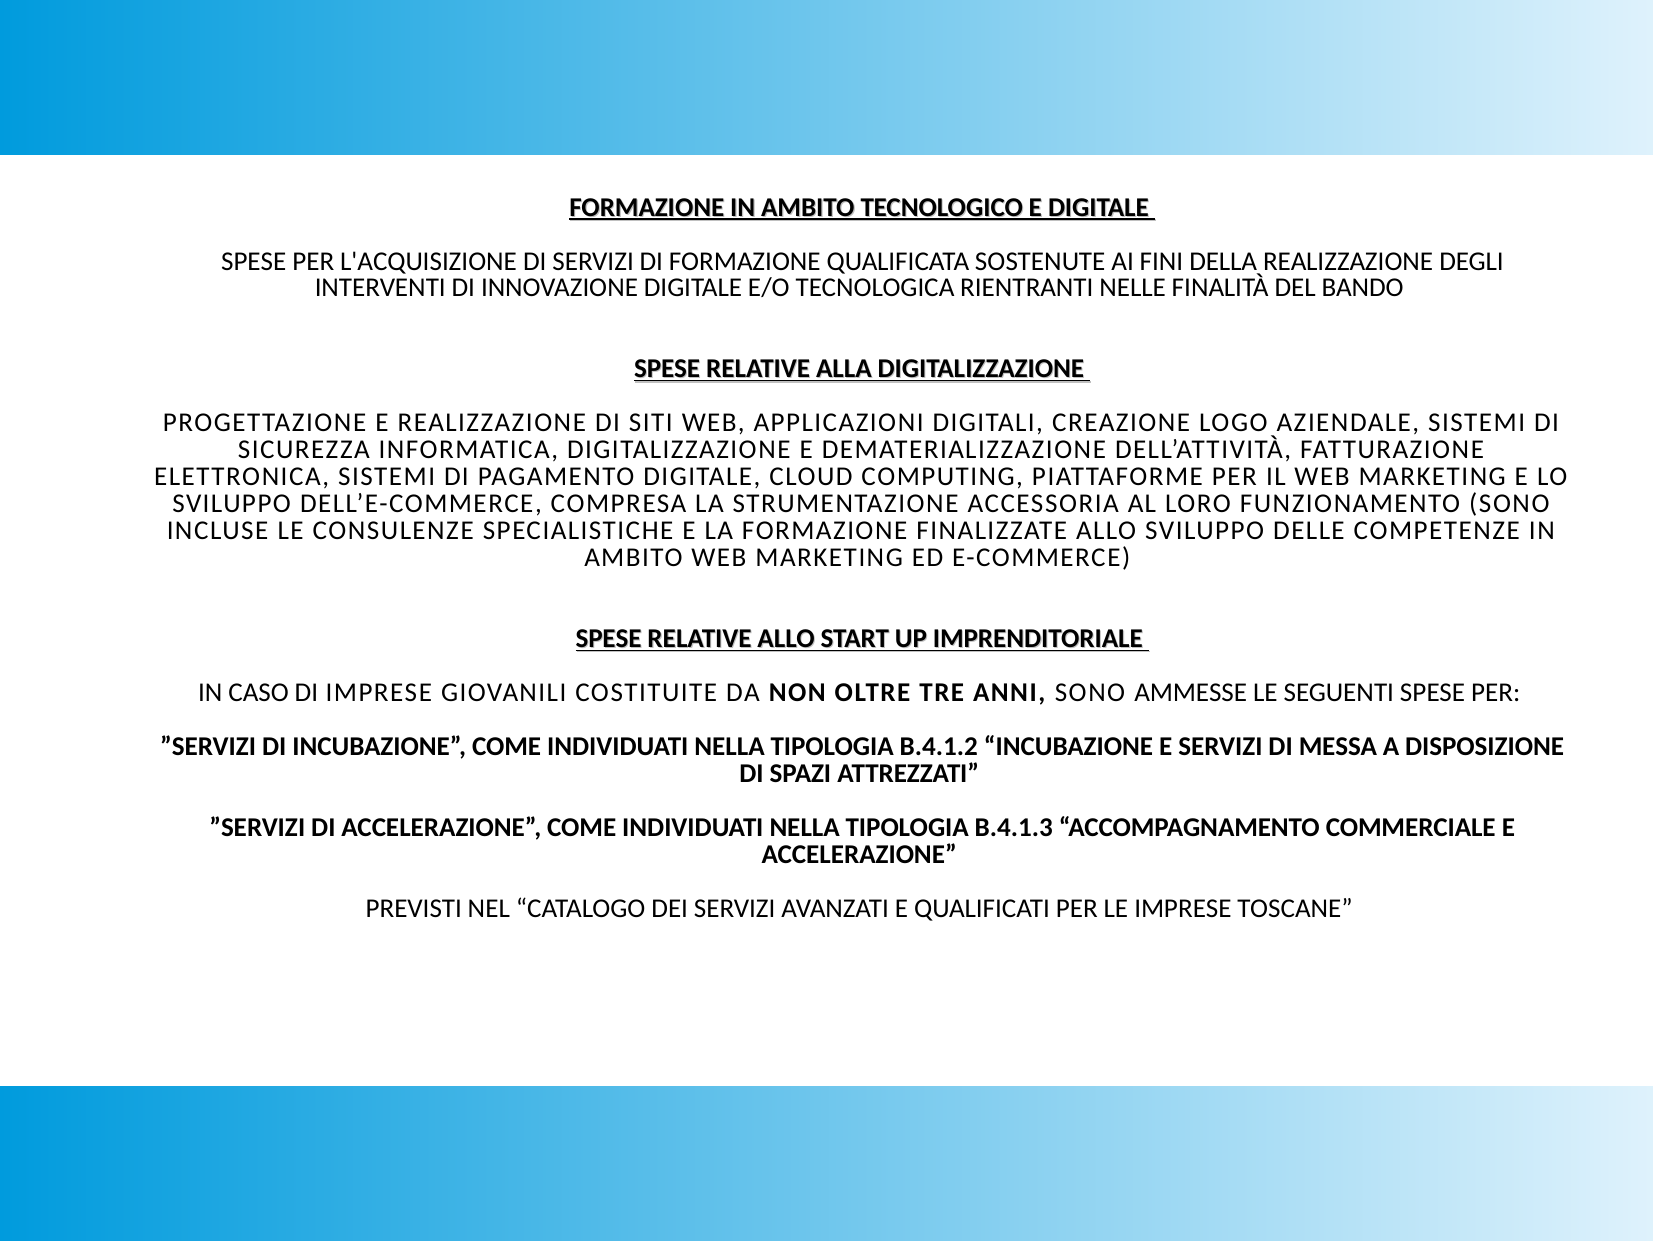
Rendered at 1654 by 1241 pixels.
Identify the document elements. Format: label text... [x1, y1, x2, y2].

list FORMAZIONE IN AMBITO TECNOLOGICO E DIGITALE SPESE PER L'ACQUISIZIONE DI SERVIZI DI FORMAZIONE QUALIFICATA SOSTENUTE AI FINI DELLA REALIZZAZIONE DEGLI INTERVENTI DI INNOVAZIONE DIGITALE E/O TECNOLOGICA RIENTRANTI NELLE FINALITÀ DEL BANDO SPESE RELATIVE ALLA DIGITALIZZAZIONE PROGETTAZIONE E REALIZZAZIONE DI SITI WEB, APPLICAZIONI DIGITALI, CREAZIONE LOGO AZIENDALE, SISTEMI DI SICUREZZA INFORMATICA, DIGITALIZZAZIONE E DEMATERIALIZZAZIONE DELL’ATTIVITÀ, FATTURAZIONE ELETTRONICA, SISTEMI DI PAGAMENTO DIGITALE, CLOUD COMPUTING, PIATTAFORME PER IL WEB MARKETING E LO SVILUPPO DELL’E-COMMERCE, COMPRESA LA STRUMENTAZIONE ACCESSORIA AL LORO FUNZIONAMENTO (SONO INCLUSE LE CONSULENZE SPECIALISTICHE E LA FORMAZIONE FINALIZZATE ALLO SVILUPPO DELLE COMPETENZE IN AMBITO WEB MARKETING ED E-COMMERCE) SPESE RELATIVE ALLO START UP IMPRENDITORIALE IN CASO DI IMPRESE GIOVANILI COSTITUITE DA NON OLTRE TRE ANNI, SONO AMMESSE LE SEGUENTI SPESE PER: ”SERVIZI DI INCUBAZIONE”, COME INDIVIDUATI NELLA TIPOLOGIA B.4.1.2 “INCUBAZIONE E SERVIZI DI MESSA A DISPOSIZIONE DI SPAZI ATTREZZATI” ”SERVIZI DI ACCELERAZIONE”, COME INDIVIDUATI NELLA TIPOLOGIA B.4.1.3 “ACCOMPAGNAMENTO COMMERCIALE E ACCELERAZIONE” PREVISTI NEL “CATALOGO DEI SERVIZI AVANZATI E QUALIFICATI PER LE IMPRESE TOSCANE” [82, 195, 1571, 1146]
